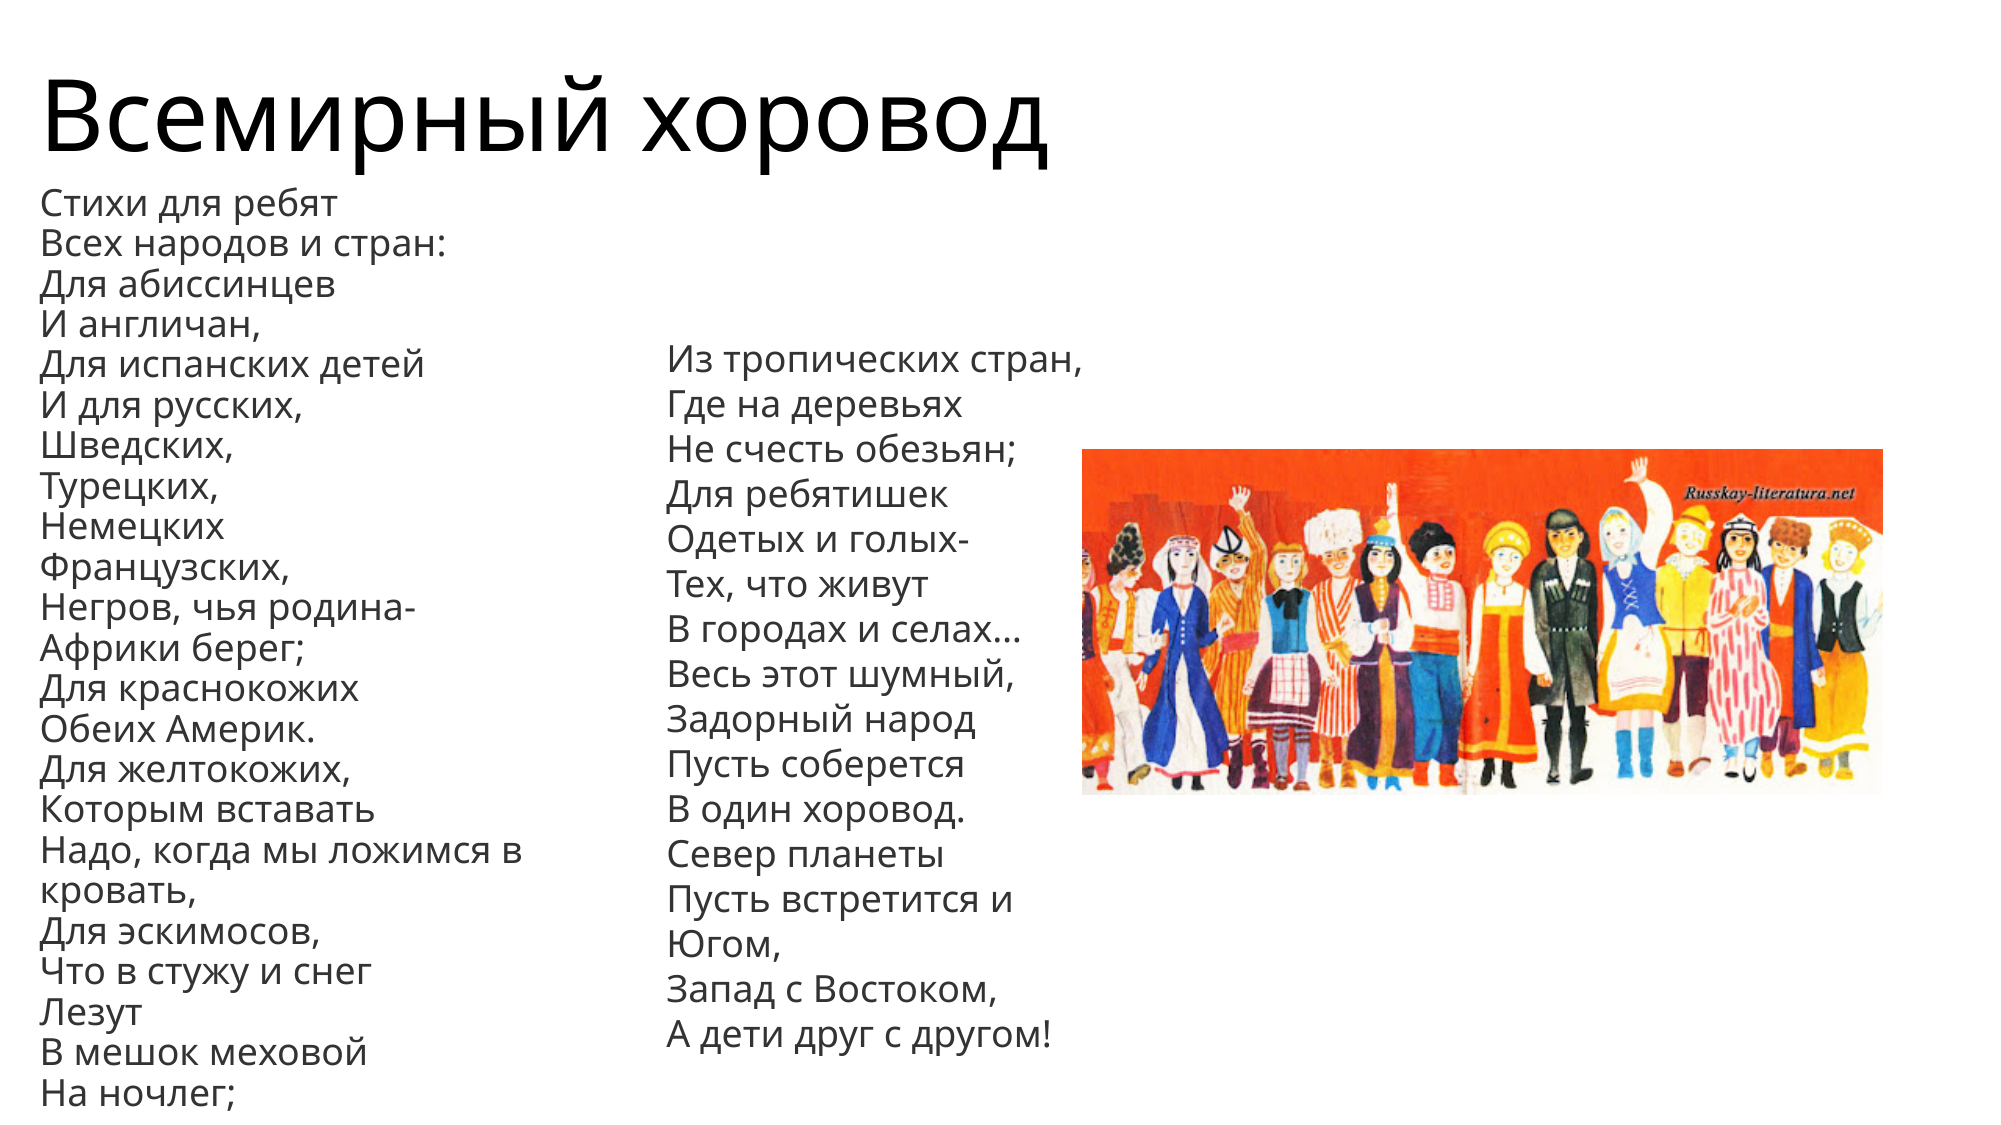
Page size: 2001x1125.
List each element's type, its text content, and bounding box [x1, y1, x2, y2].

list Стихи для ребят Всех народов и стран: Для абиссинцев И англичан, Для испанских детей И для русских, Шведских, Турецких, Немецких Французских, Негров, чья родина- Африки берег; Для краснокожих Обеих Америк. Для желтокожих, Которым вставать Надо, когда мы ложимся в кровать, Для эскимосов, Что в стужу и снег Лезут В мешок меховой На ночлег; [24, 176, 706, 1125]
title Всемирный хоровод [24, 10, 1750, 229]
picture [1123, 449, 1883, 795]
text_box Из тропических стран, Где на деревьях Не счесть обезьян; Для ребятишек Одетых и голых- Тех, что живут В городах и селах… Весь этот шумный, Задорный народ Пусть соберется В один хоровод. Север планеты Пусть встретится и Югом, Запад с Востоком, А дети друг с другом! [651, 326, 1123, 1070]
